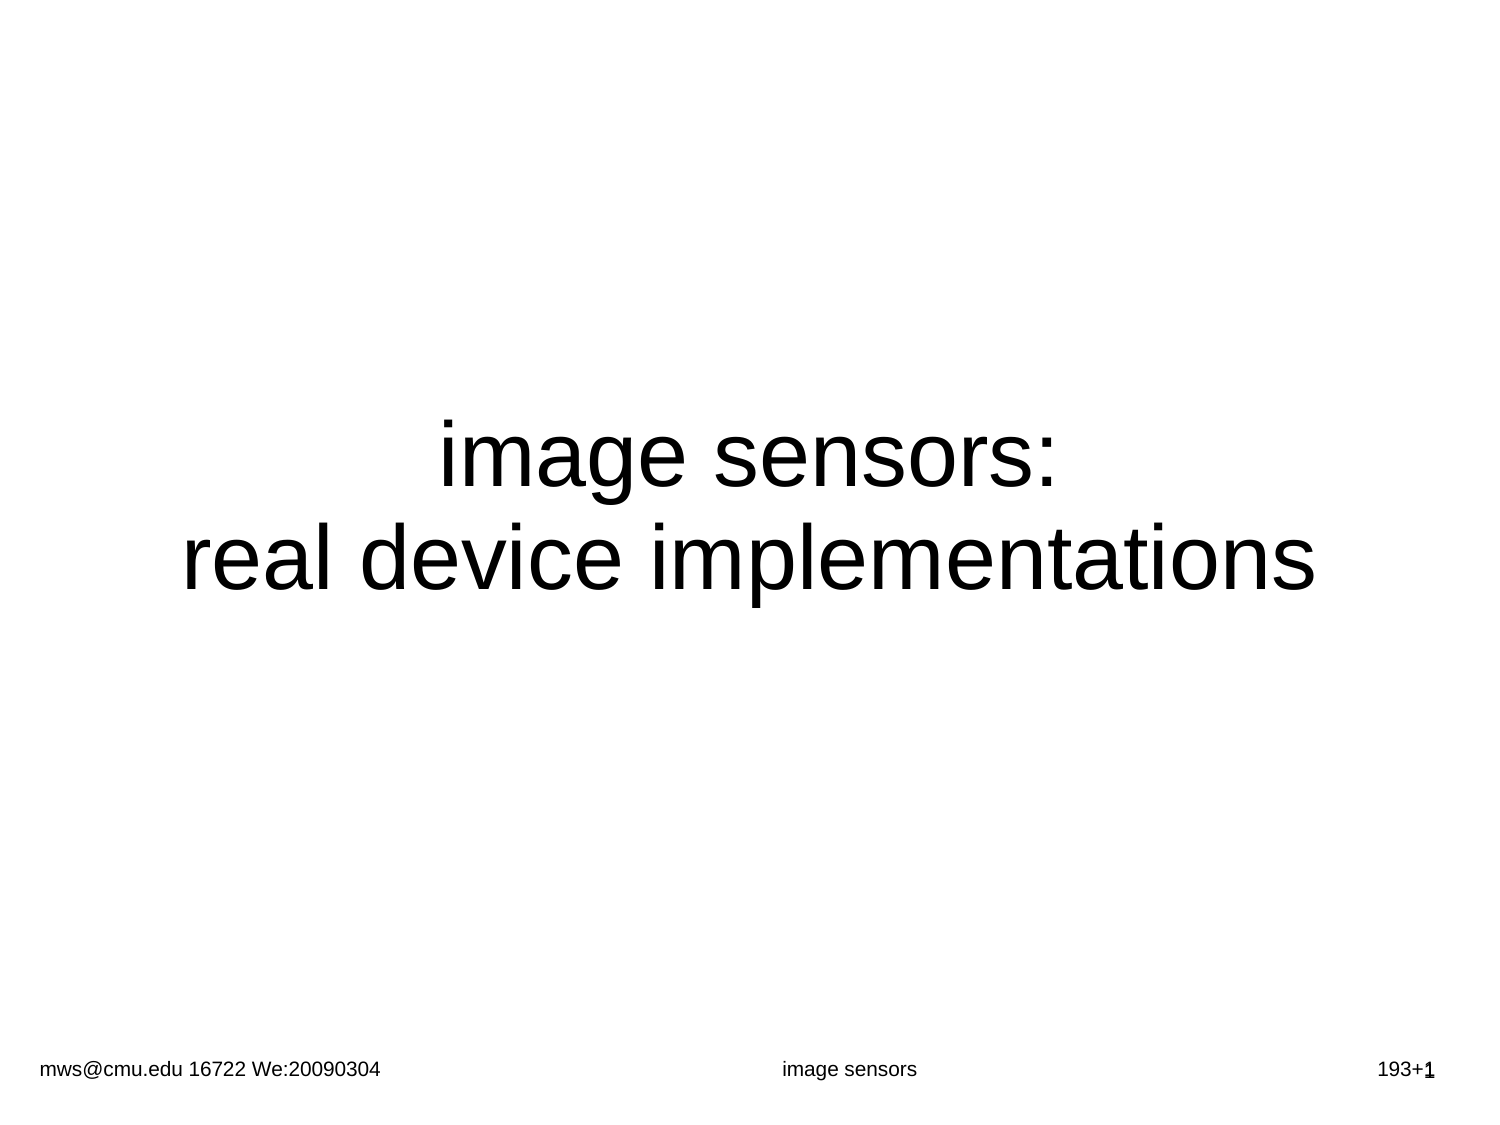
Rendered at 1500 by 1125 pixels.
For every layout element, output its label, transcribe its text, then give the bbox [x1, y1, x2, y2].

title image sensors: real device implementations [112, 374, 1388, 638]
text_box <number> [1262, 1049, 1450, 1101]
